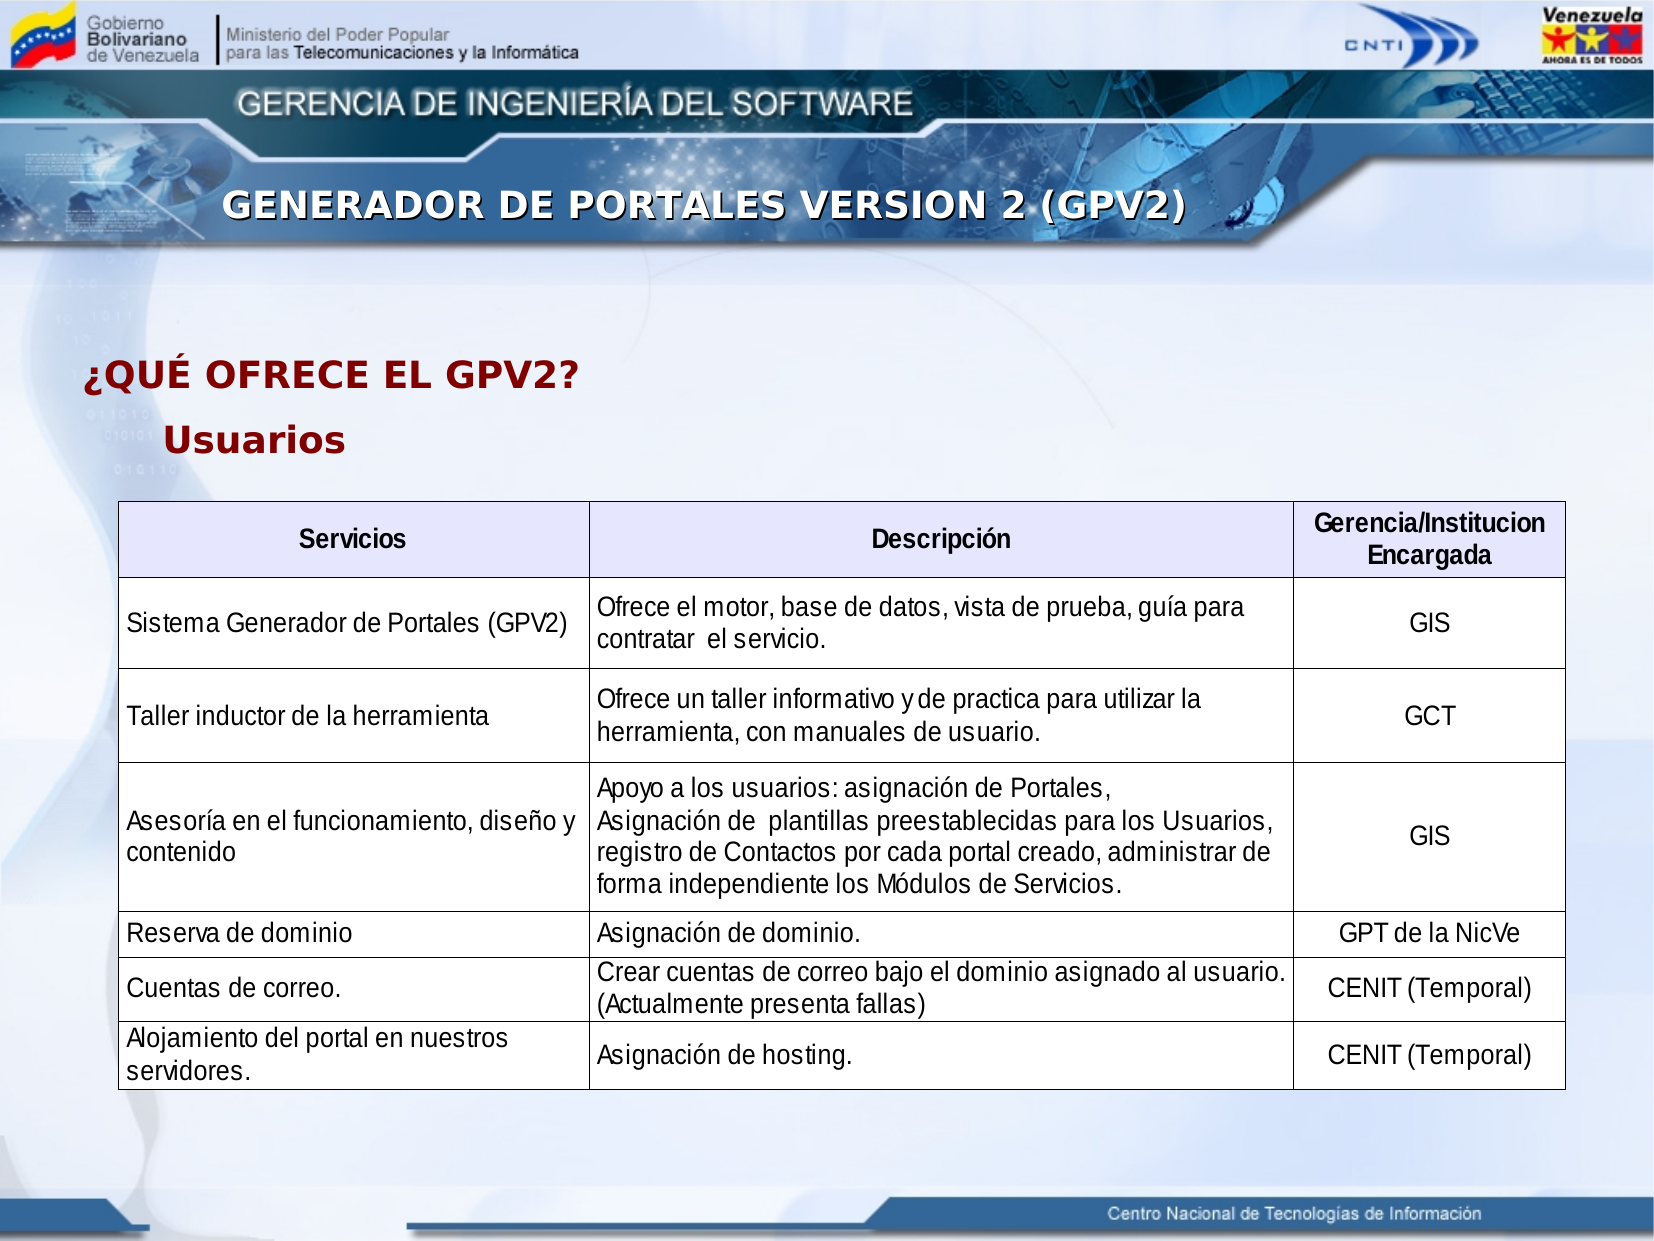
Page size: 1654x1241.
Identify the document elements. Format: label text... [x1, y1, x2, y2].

picture [0, 0, 1654, 1241]
chart [117, 501, 1569, 1093]
text_box GENERADOR DE PORTALES VERSION 2 (GPV2) [206, 177, 1270, 237]
text_box ¿QUÉ OFRECE EL GPV2? Usuarios [5, 324, 981, 414]
